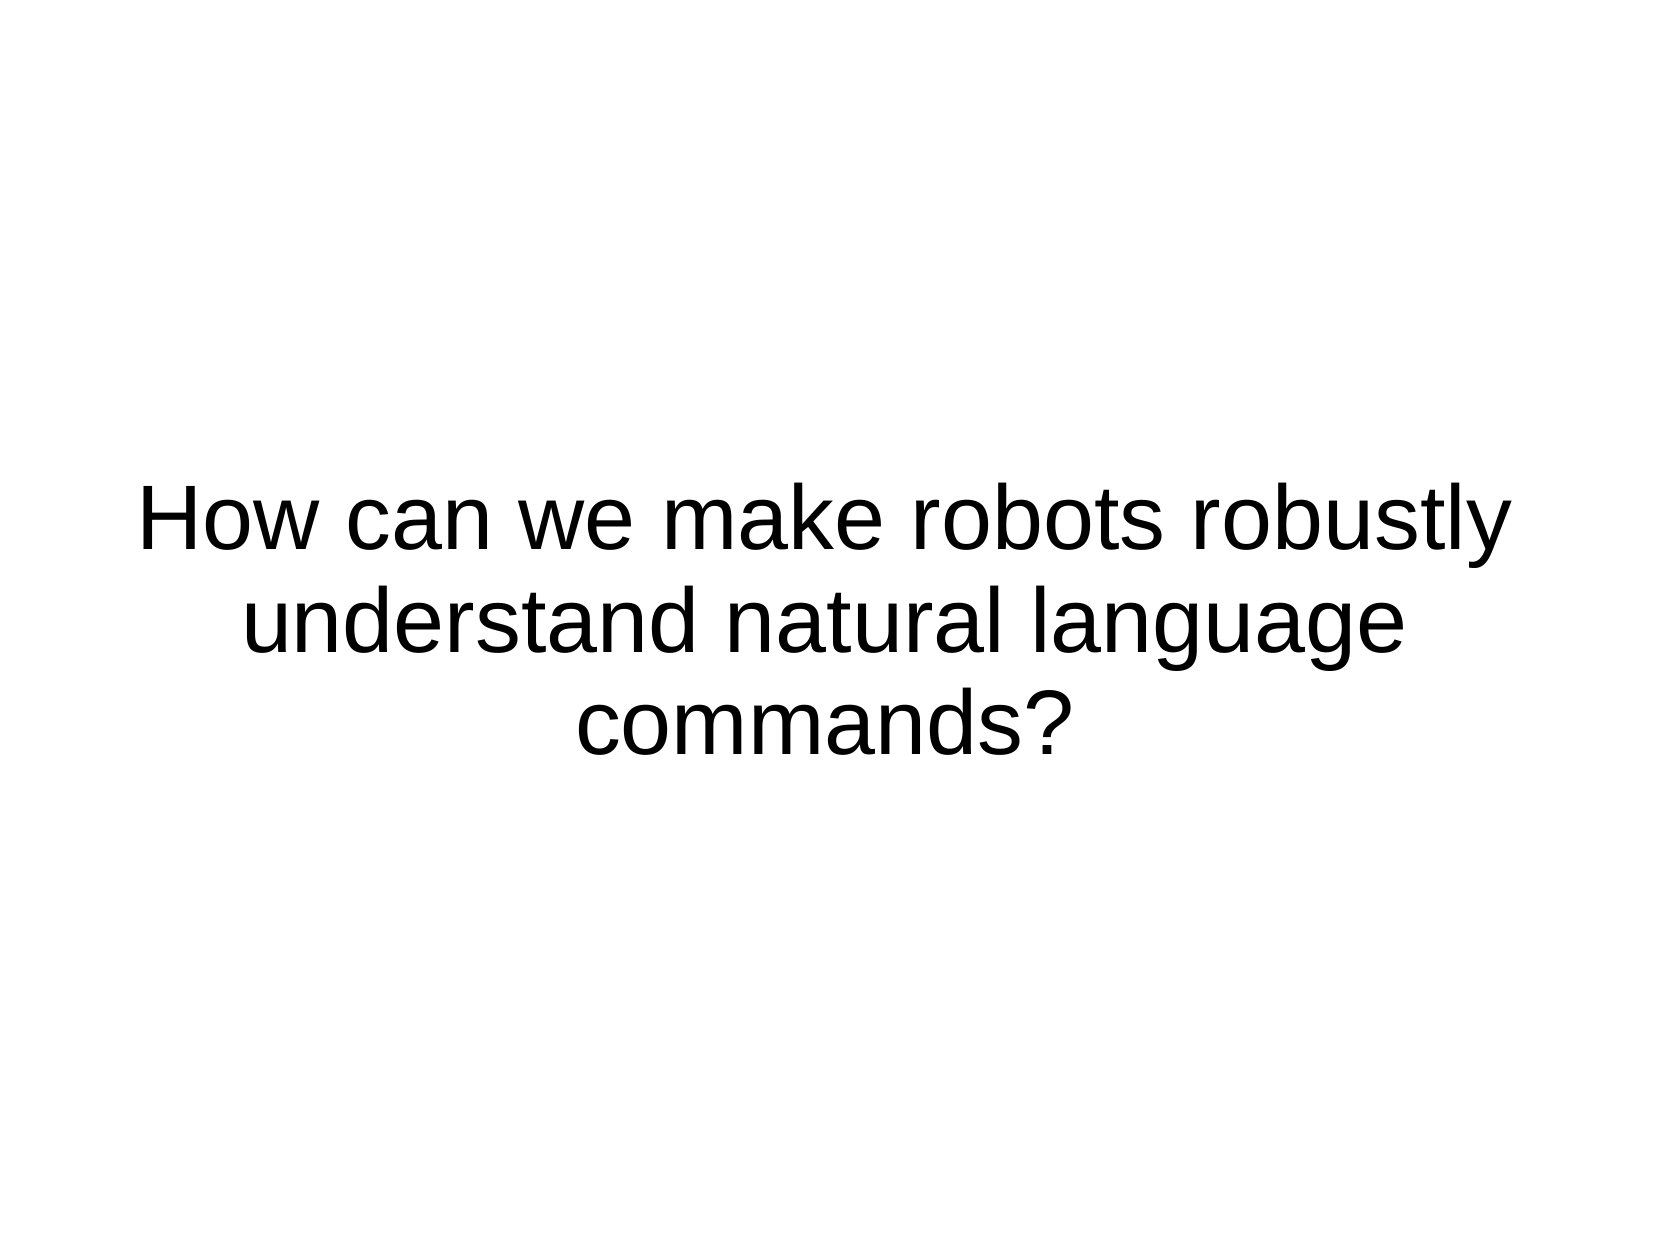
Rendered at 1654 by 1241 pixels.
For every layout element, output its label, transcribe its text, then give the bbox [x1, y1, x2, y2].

title How can we make robots robustly understand natural language commands? [0, 466, 1651, 775]
